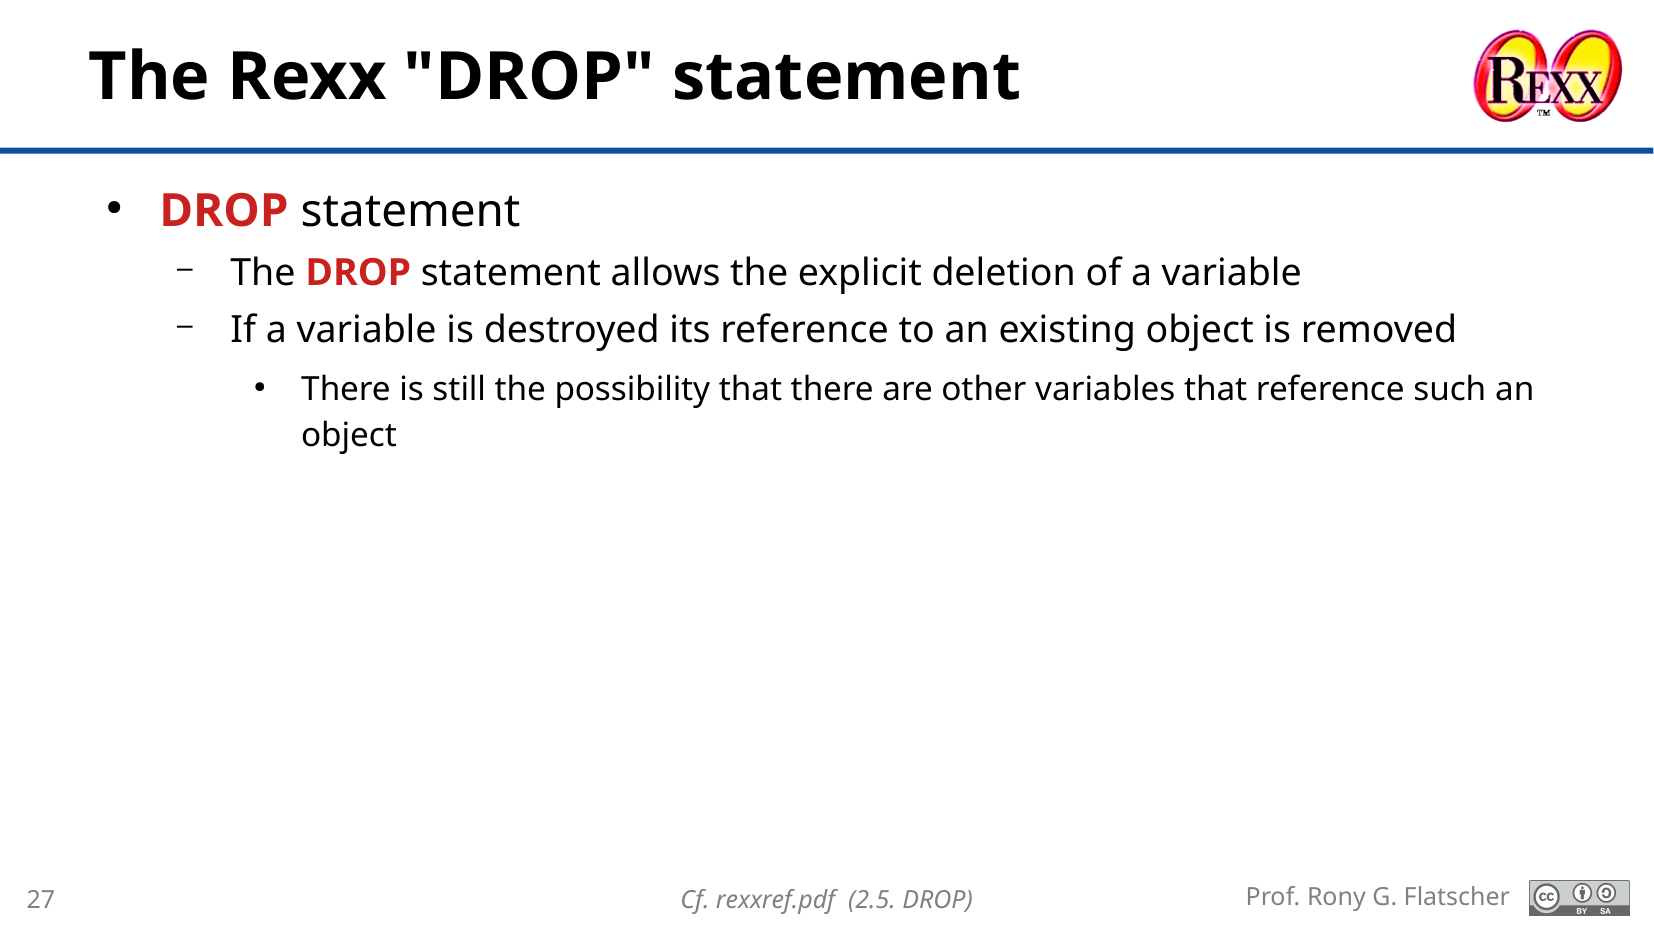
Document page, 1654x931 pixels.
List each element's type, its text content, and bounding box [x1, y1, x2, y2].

list DROP statement The DROP statement allows the explicit deletion of a variable If a variable is destroyed its reference to an existing object is removed There is still the possibility that there are other variables that reference such an object [88, 177, 1577, 857]
text_box Cf. rexxref.pdf (2.5. DROP) [0, 874, 1654, 922]
title The Rexx "DROP" statement [29, 0, 1654, 148]
